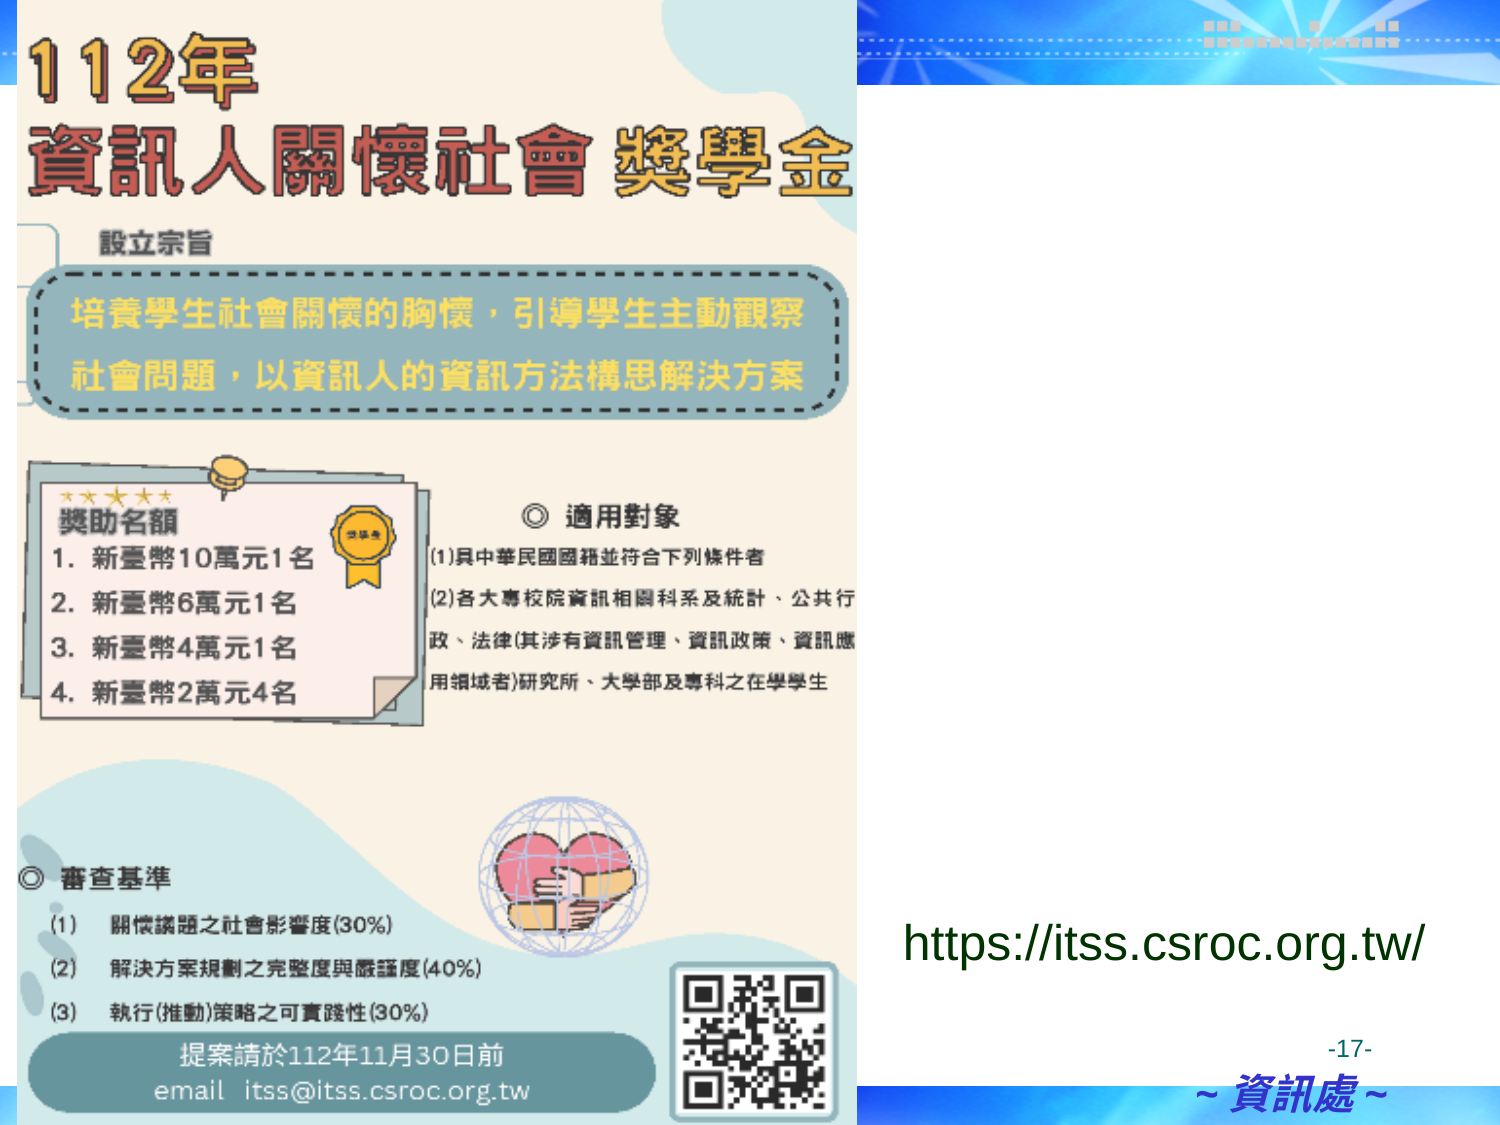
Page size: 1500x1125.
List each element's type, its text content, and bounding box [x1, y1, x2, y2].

title https://itss.csroc.org.tw/ [868, 881, 1461, 1000]
picture [1319, 1103, 1326, 1109]
picture [0, 0, 1500, 1125]
text_box -<number>- [1074, 1024, 1388, 1100]
picture [1332, 1100, 1338, 1108]
